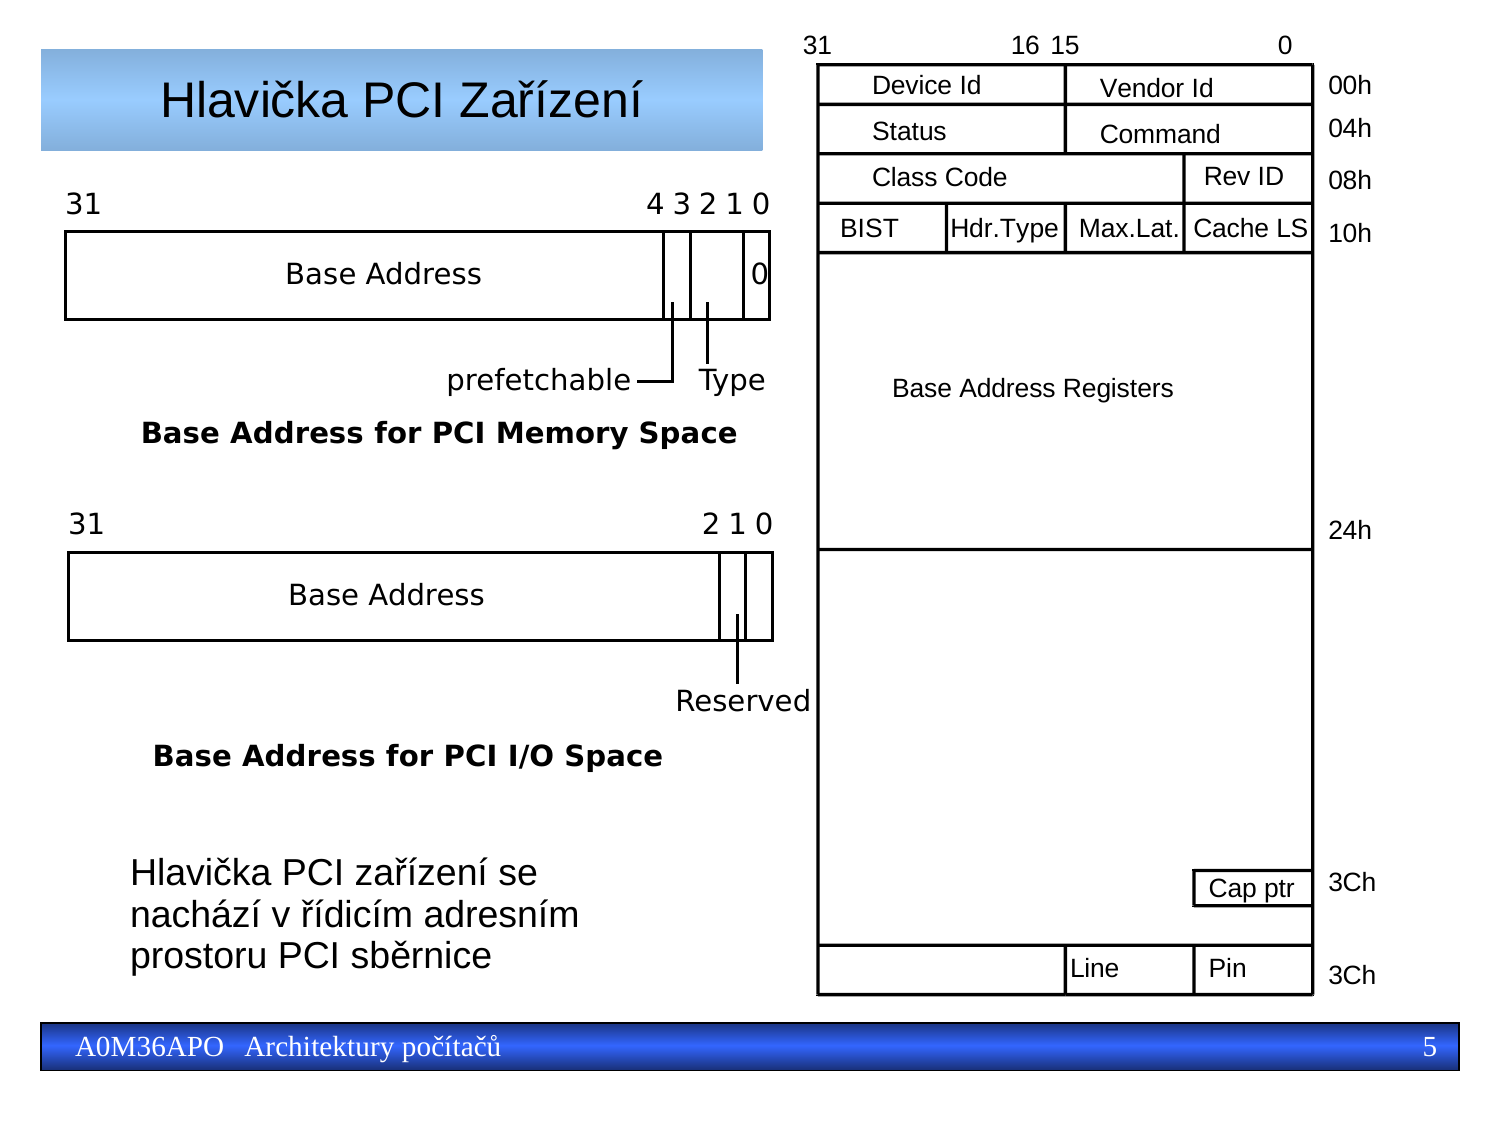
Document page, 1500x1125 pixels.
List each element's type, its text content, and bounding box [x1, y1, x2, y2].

chart [774, 22, 1391, 1025]
text_box Hlavička PCI zařízení se nachází v řídicím adresním prostoru PCI sběrnice [112, 840, 663, 988]
title Hlavička PCI Zařízení [41, 49, 763, 151]
